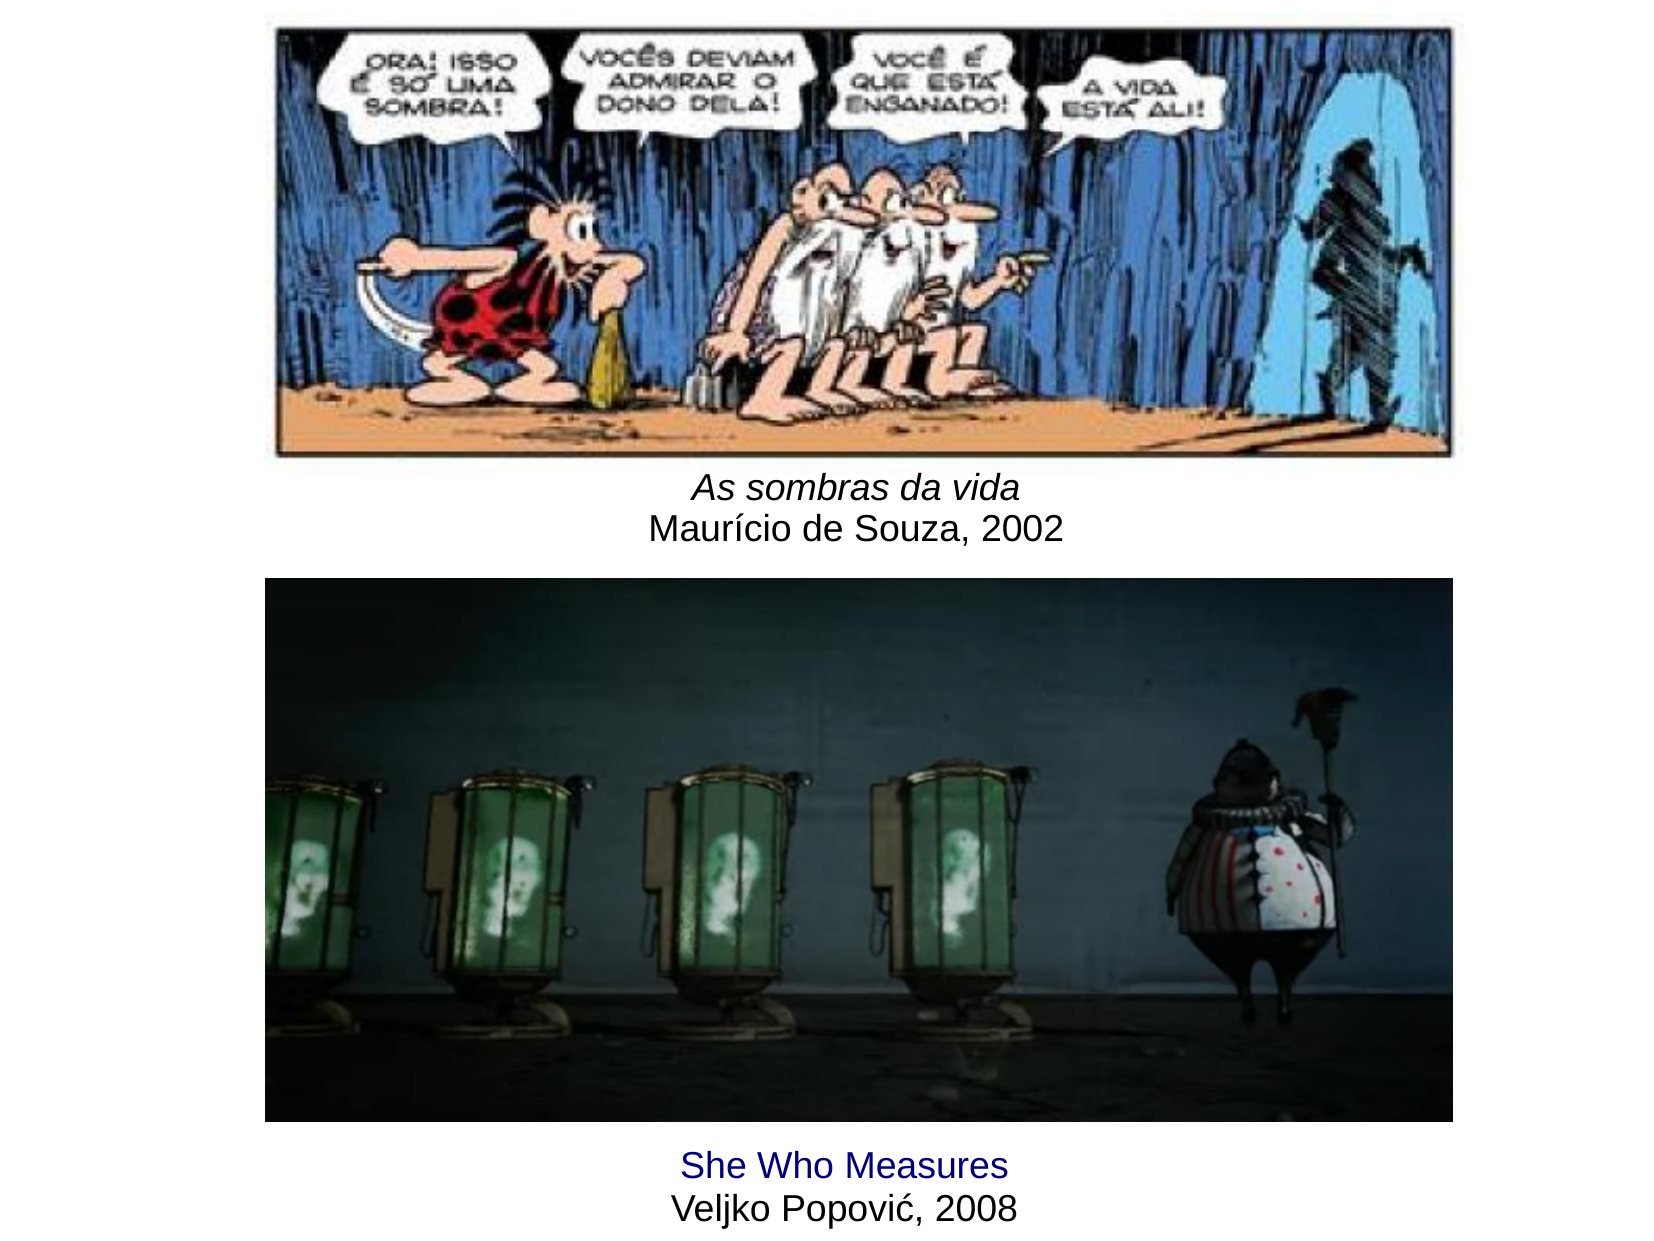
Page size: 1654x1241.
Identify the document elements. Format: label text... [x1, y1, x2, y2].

text_box She Who Measures Veljko Popović, 2008 [460, 1157, 1229, 1217]
picture [265, 578, 1453, 1123]
text_box As sombras da vida Maurício de Souza, 2002 [649, 478, 1063, 538]
picture [265, 13, 1464, 473]
